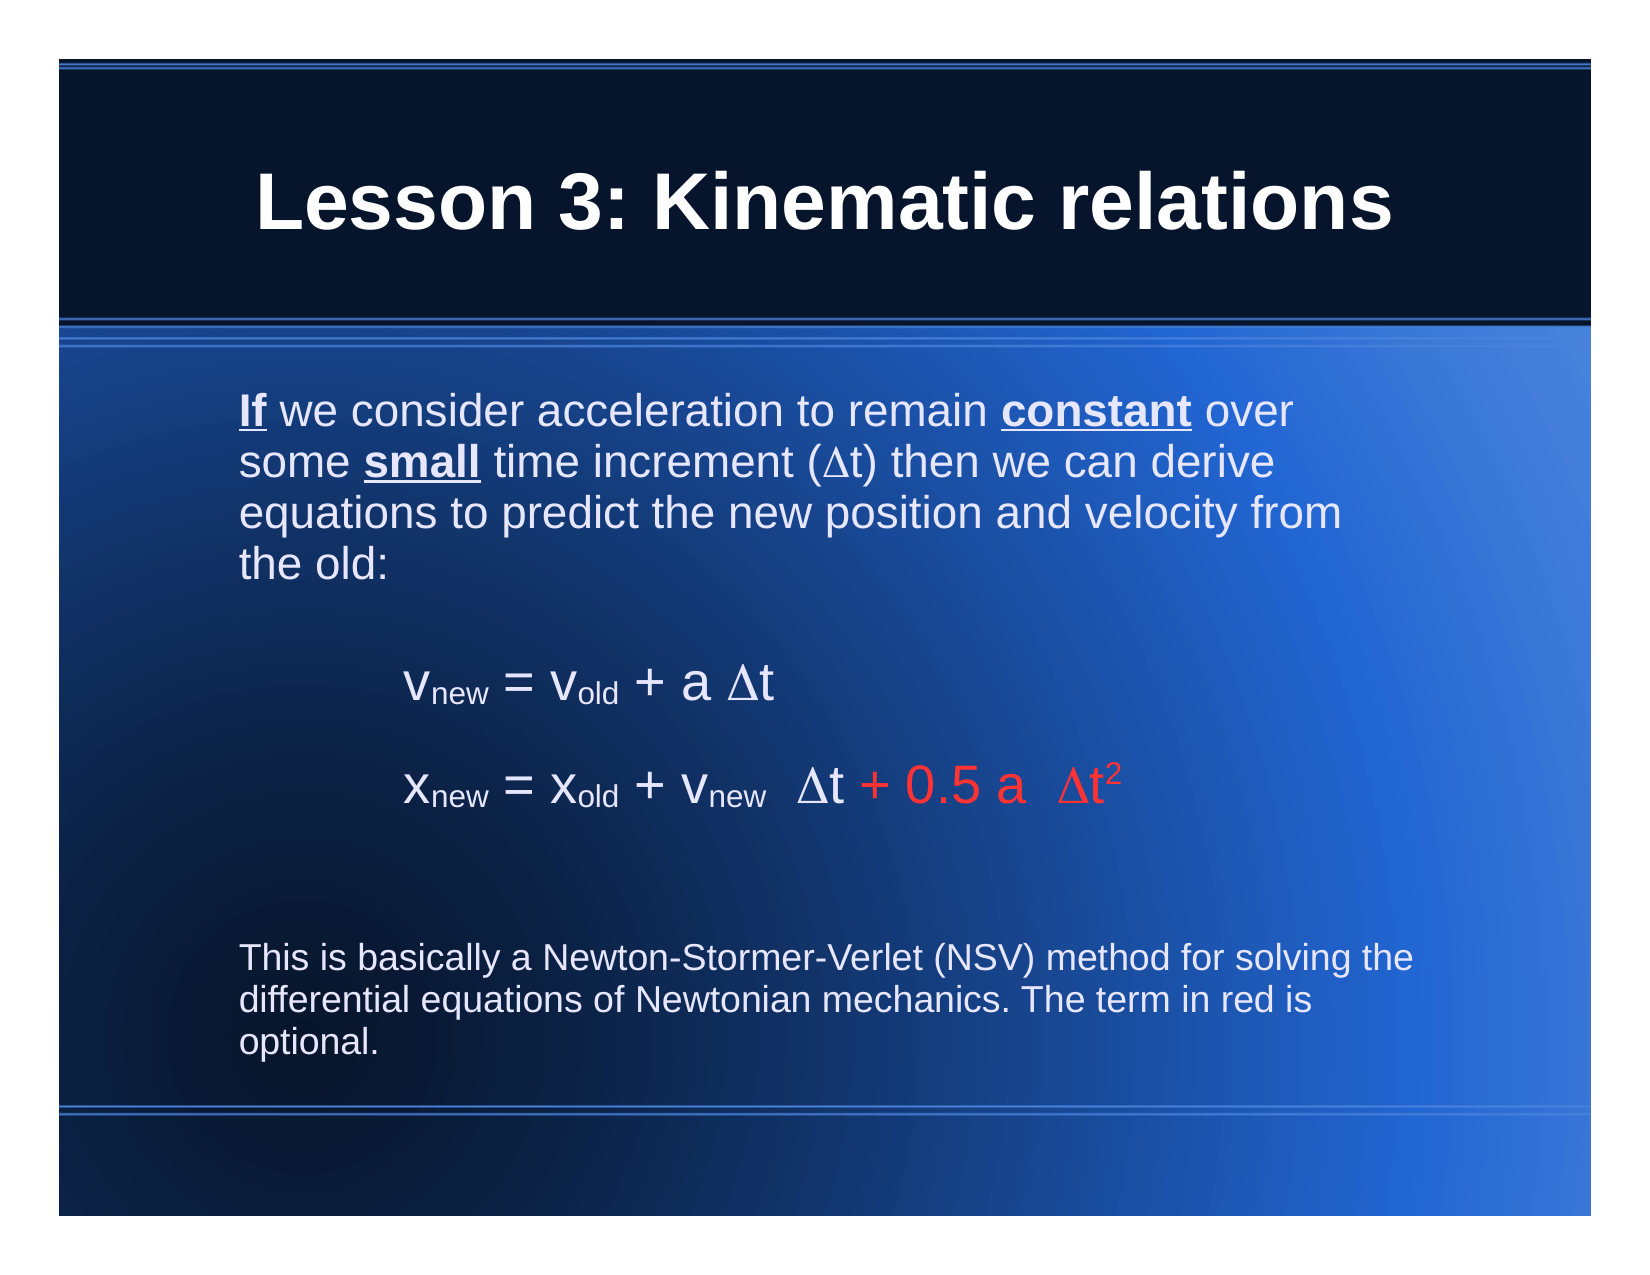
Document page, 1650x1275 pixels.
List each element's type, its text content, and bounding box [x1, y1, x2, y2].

text_box If we consider acceleration to remain constant over some small time increment (Δt) then we can derive equations to predict the new position and velocity from the old: [224, 377, 1410, 653]
picture [59, 59, 1591, 1216]
title Lesson 3: Kinematic relations [135, 105, 1515, 299]
text_box vnew = vold + a Δt xnew = xold + vnew Δt + 0.5 a Δt2 [389, 644, 1440, 929]
text_box This is basically a Newton-Stormer-Verlet (NSV) method for solving the differential equations of Newtonian mechanics. The term in red is optional. [224, 929, 1440, 1070]
